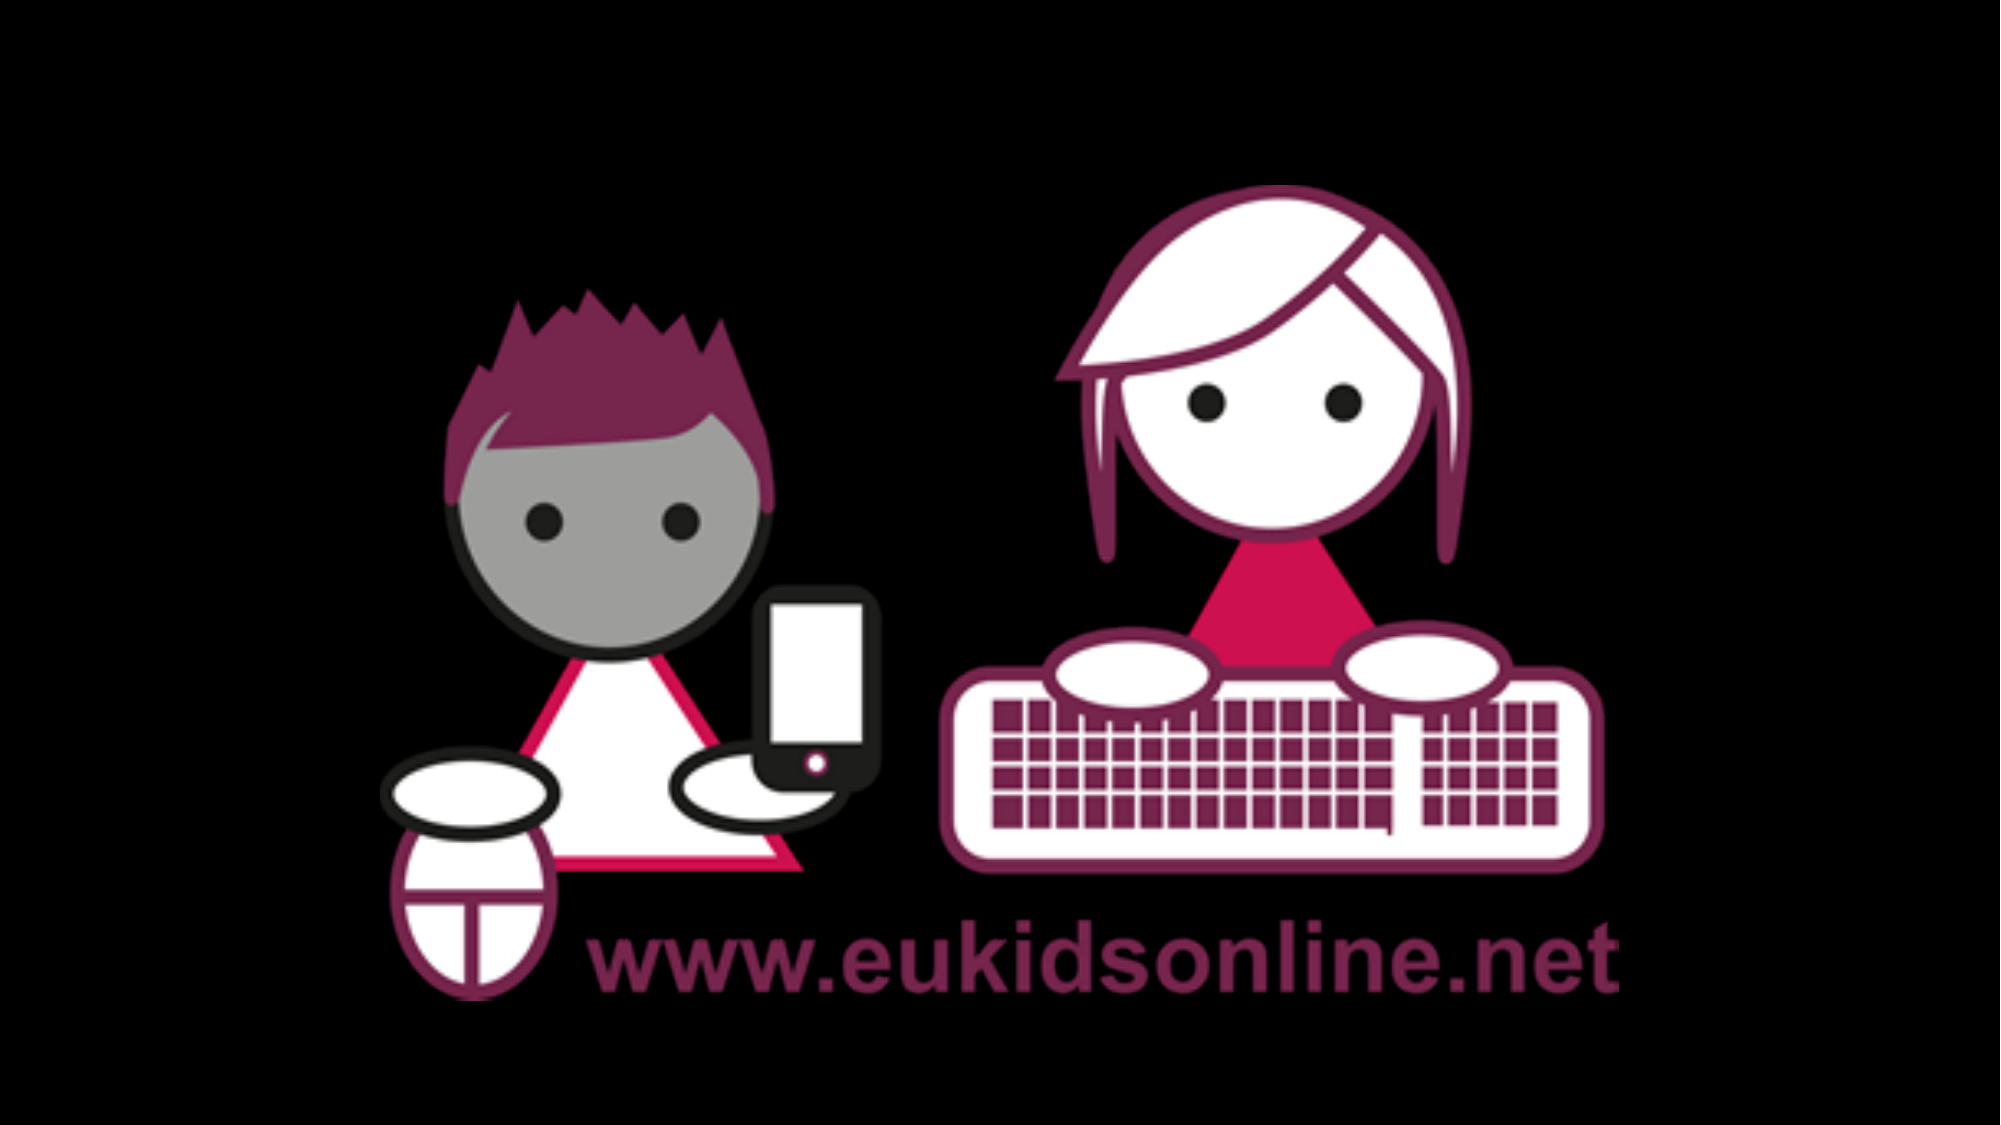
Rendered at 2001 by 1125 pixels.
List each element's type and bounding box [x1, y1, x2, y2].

picture [380, 185, 1619, 1001]
